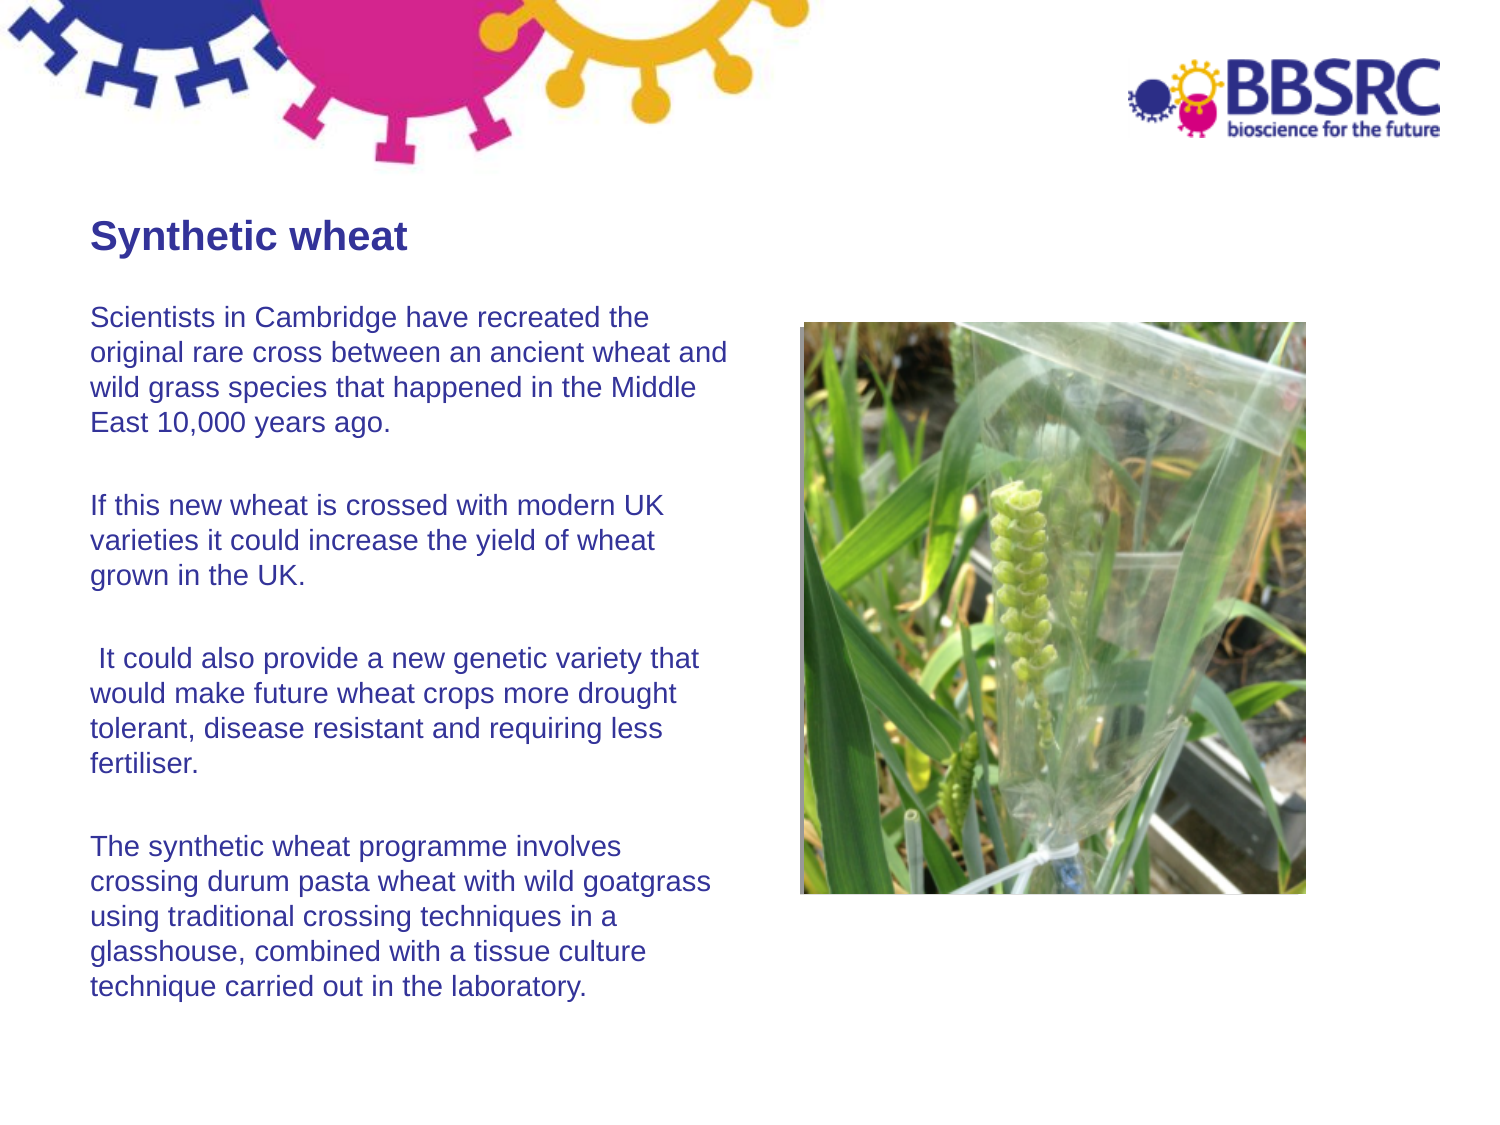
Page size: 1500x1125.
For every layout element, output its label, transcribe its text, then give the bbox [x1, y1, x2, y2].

title Synthetic wheat [75, 125, 656, 290]
picture [804, 322, 1306, 894]
list Scientists in Cambridge have recreated the original rare cross between an ancient wheat and wild grass species that happened in the Middle East 10,000 years ago. If this new wheat is crossed with modern UK varieties it could increase the yield of wheat grown in the UK. It could also provide a new genetic variety that would make future wheat crops more drought tolerant, disease resistant and requiring less fertiliser. The synthetic wheat programme involves crossing durum pasta wheat with wild goatgrass using traditional crossing techniques in a glasshouse, combined with a tissue culture technique carried out in the laboratory. [75, 290, 751, 1095]
